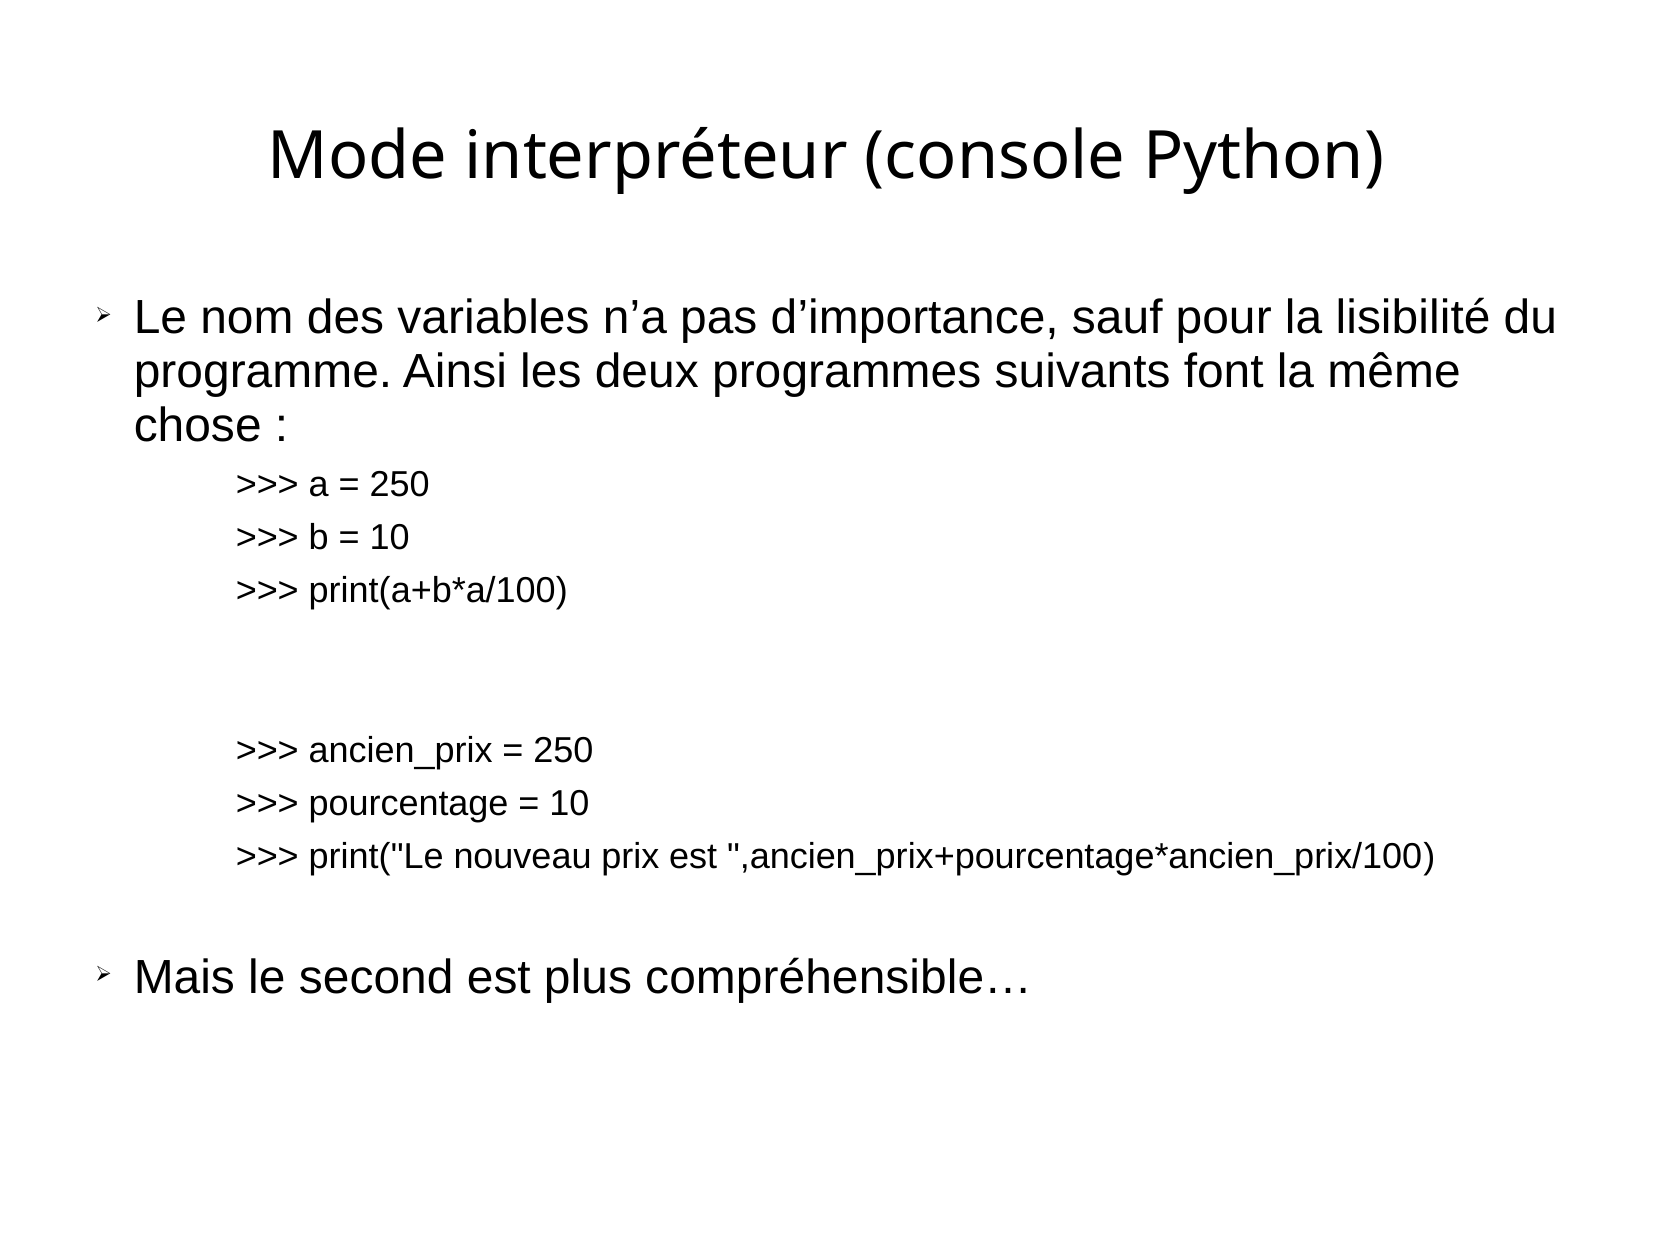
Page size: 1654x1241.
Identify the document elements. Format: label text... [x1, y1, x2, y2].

title Mode interpréteur (console Python) [82, 49, 1571, 257]
list Le nom des variables n’a pas d’importance, sauf pour la lisibilité du programme. Ainsi les deux programmes suivants font la même chose : >>> a = 250 >>> b = 10 >>> print(a+b*a/100) >>> ancien_prix = 250 >>> pourcentage = 10 >>> print("Le nouveau prix est ",ancien_prix+pourcentage*ancien_prix/100) Mais le second est plus compréhensible… [82, 290, 1571, 1010]
